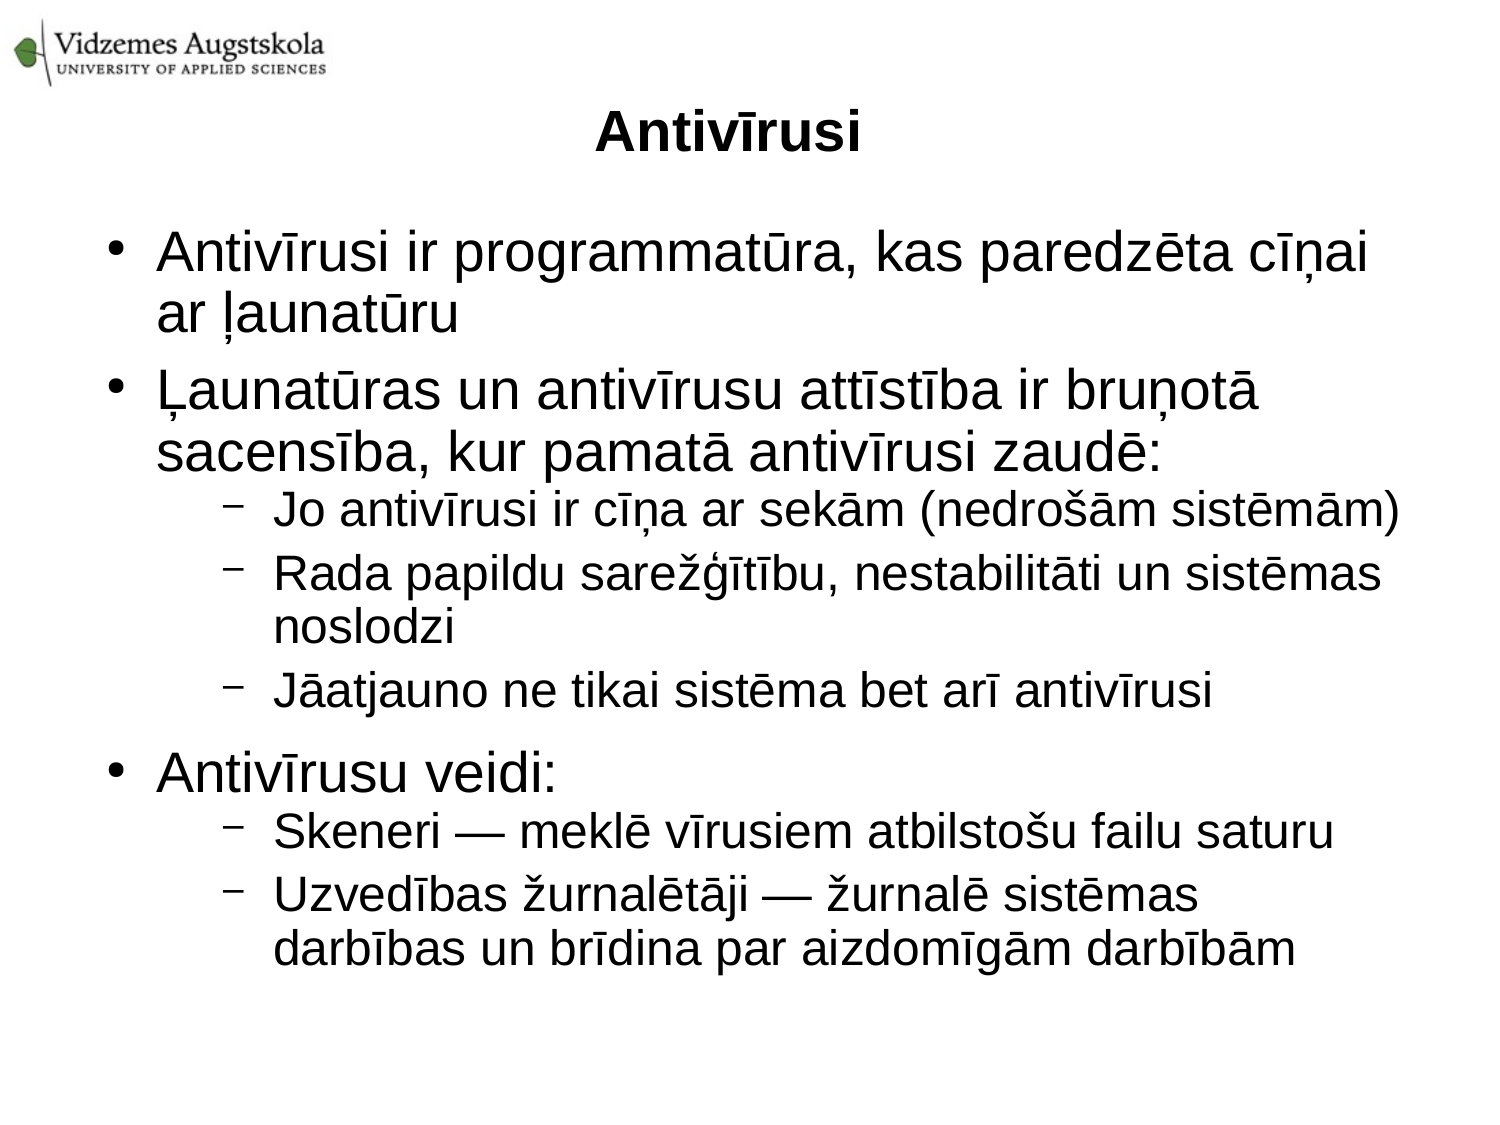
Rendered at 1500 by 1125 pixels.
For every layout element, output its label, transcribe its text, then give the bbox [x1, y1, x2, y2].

list Antivīrusi ir programmatūra, kas paredzēta cīņai ar ļaunatūru Ļaunatūras un antivīrusu attīstība ir bruņotā sacensība, kur pamatā antivīrusi zaudē: Jo antivīrusi ir cīņa ar sekām (nedrošām sistēmām) Rada papildu sarežģītību, nestabilitāti un sistēmas noslodzi Jāatjauno ne tikai sistēma bet arī antivīrusi Antivīrusu veidi: Skeneri — meklē vīrusiem atbilstošu failu saturu Uzvedības žurnalētāji — žurnalē sistēmas darbības un brīdina par aizdomīgām darbībām [74, 214, 1424, 1004]
title Antivīrusi [85, 87, 1372, 177]
picture [5, 2, 334, 102]
